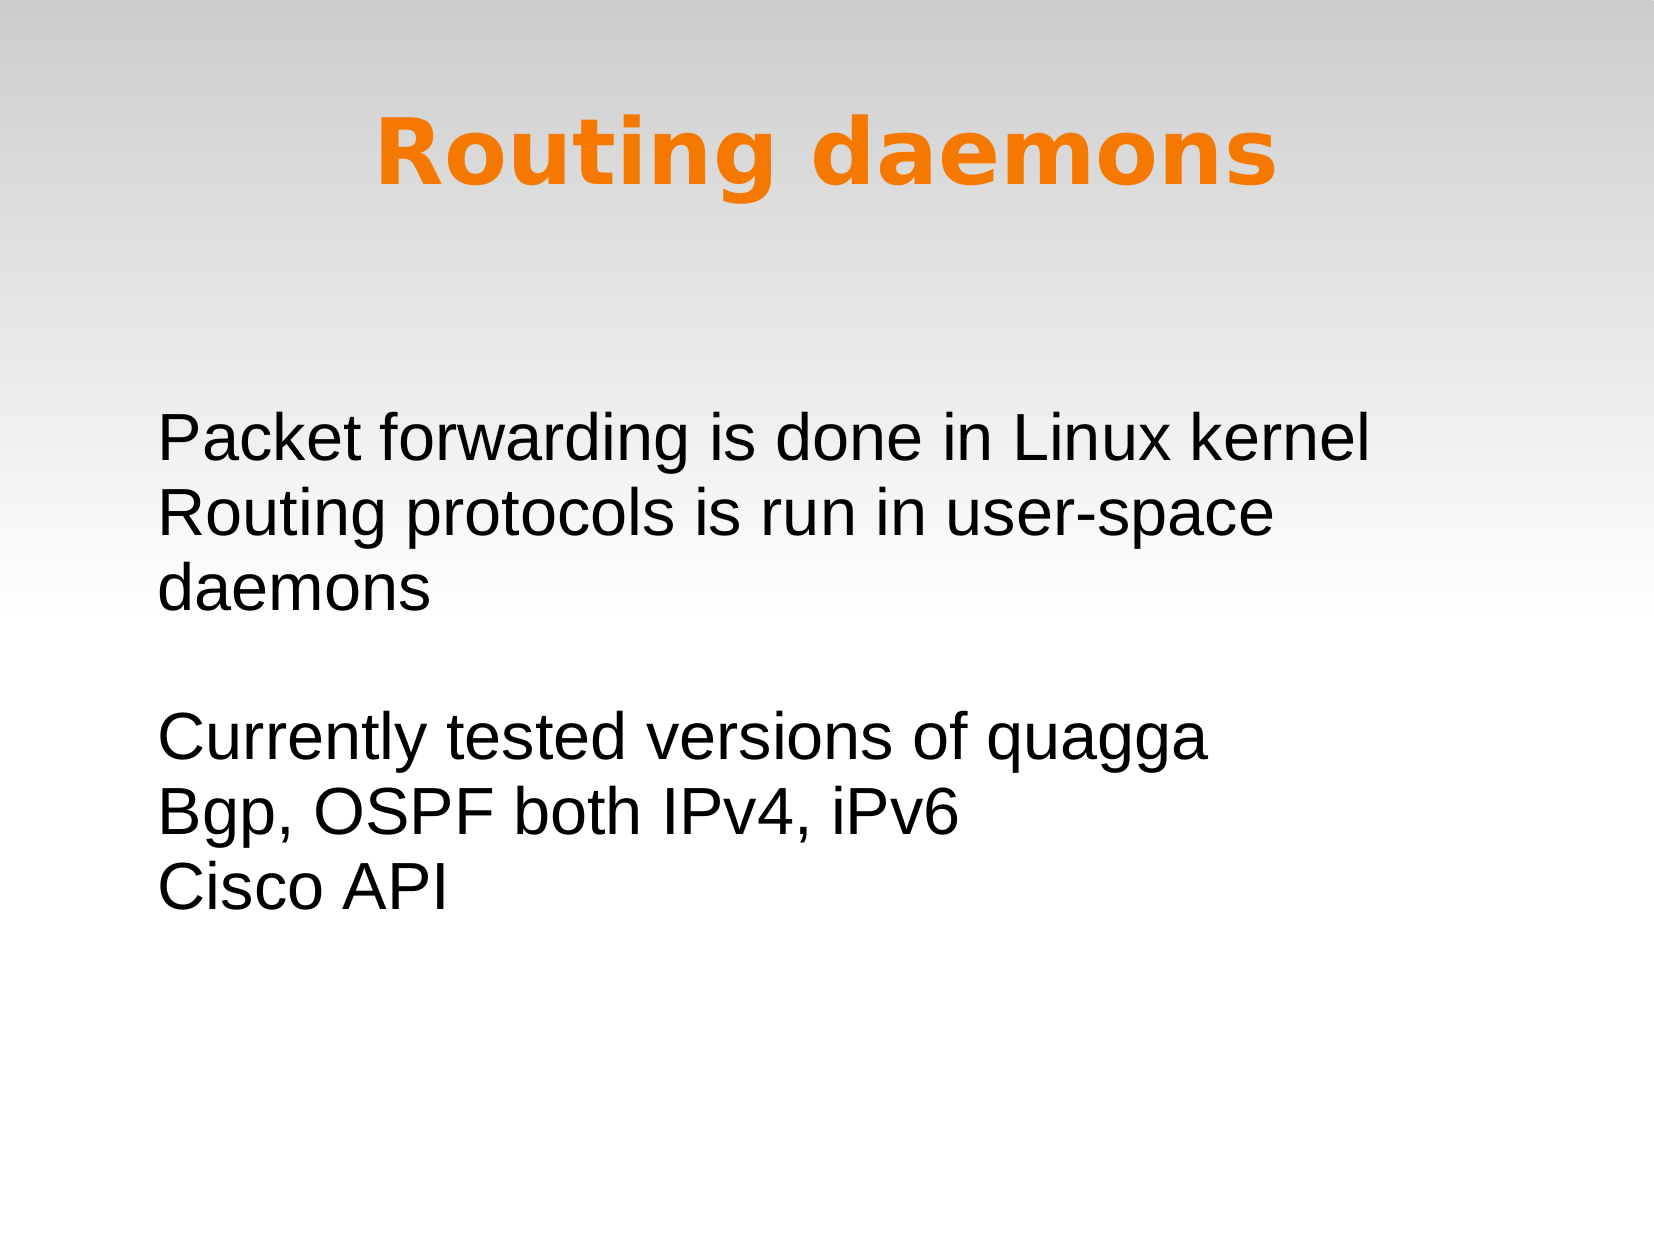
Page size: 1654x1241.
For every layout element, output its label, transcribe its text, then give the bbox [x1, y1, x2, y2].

title Routing daemons [82, 49, 1571, 257]
subtitle Packet forwarding is done in Linux kernel Routing protocols is run in user-space daemons Currently tested versions of quagga Bgp, OSPF both IPv4, iPv6 Cisco API [82, 290, 1571, 1109]
